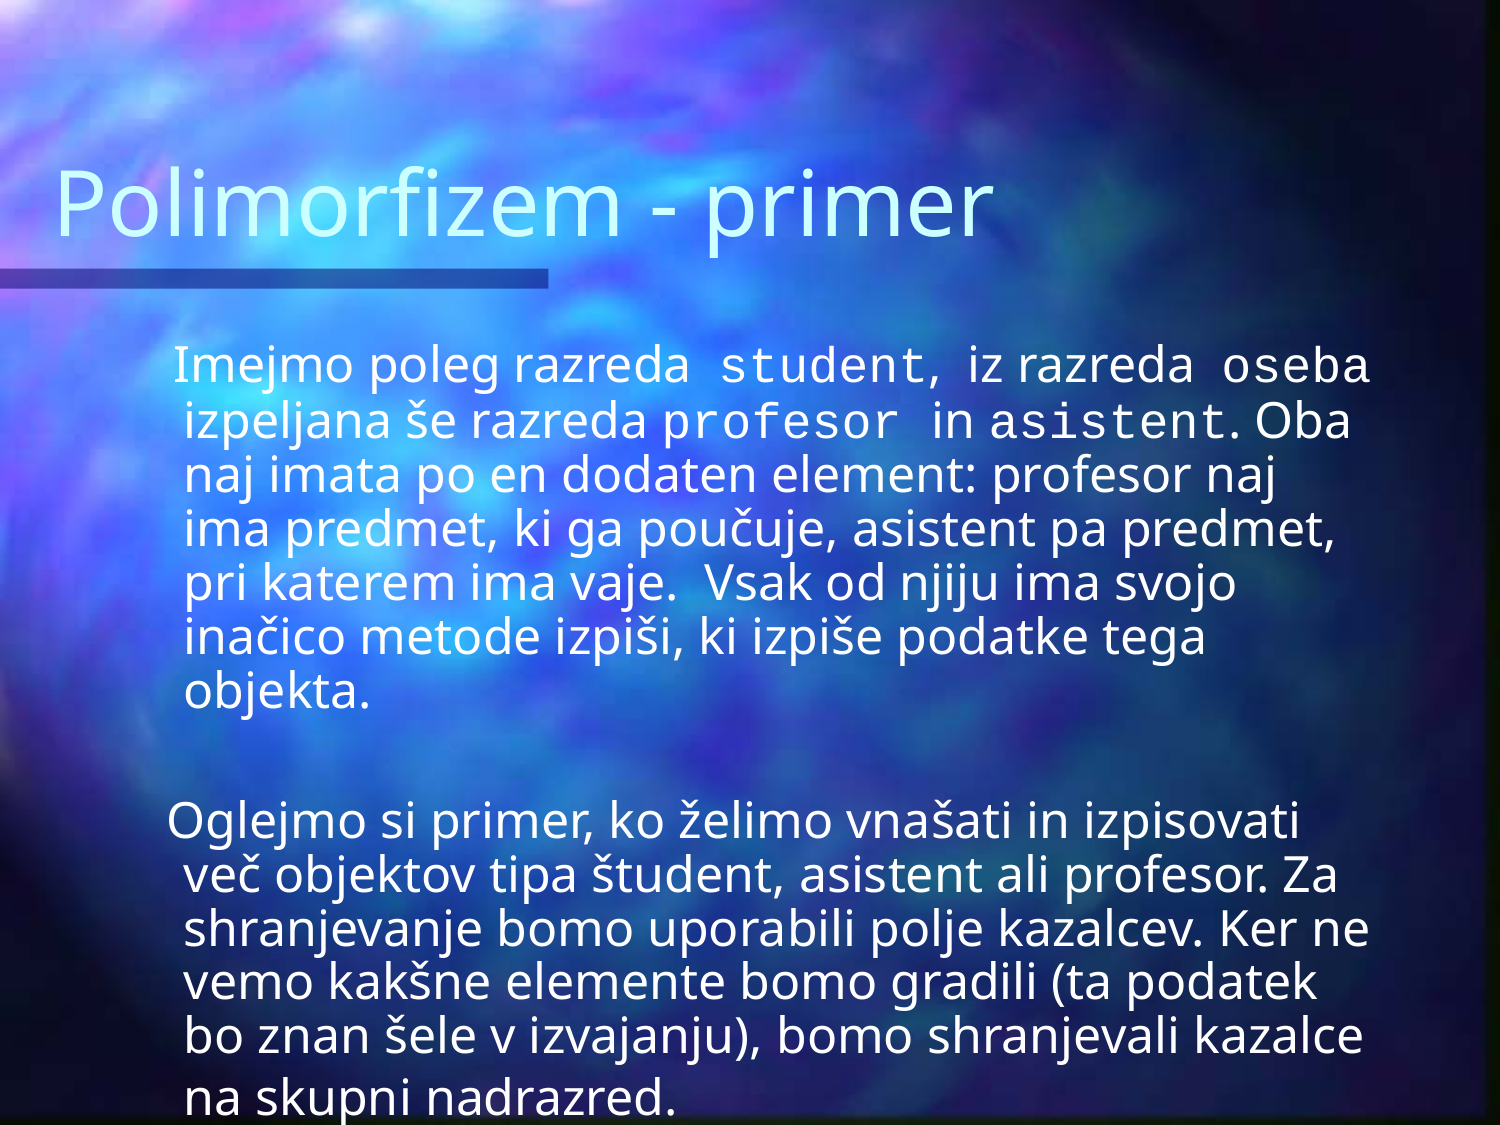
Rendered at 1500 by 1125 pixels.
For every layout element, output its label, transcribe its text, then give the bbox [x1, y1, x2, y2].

list Imejmo poleg razreda student, iz razreda oseba izpeljana še razreda profesor in asistent. Oba naj imata po en dodaten element: profesor naj ima predmet, ki ga poučuje, asistent pa predmet, pri katerem ima vaje. Vsak od njiju ima svojo inačico metode izpiši, ki izpiše podatke tega objekta. Oglejmo si primer, ko želimo vnašati in izpisovati več objektov tipa študent, asistent ali profesor. Za shranjevanje bomo uporabili polje kazalcev. Ker ne vemo kakšne elemente bomo gradili (ta podatek bo znan šele v izvajanju), bomo shranjevali kazalce na skupni nadrazred. [112, 324, 1388, 1000]
title Polimorfizem - primer [37, 75, 1313, 263]
picture [0, 0, 1500, 1125]
picture [346, 1091, 360, 1112]
